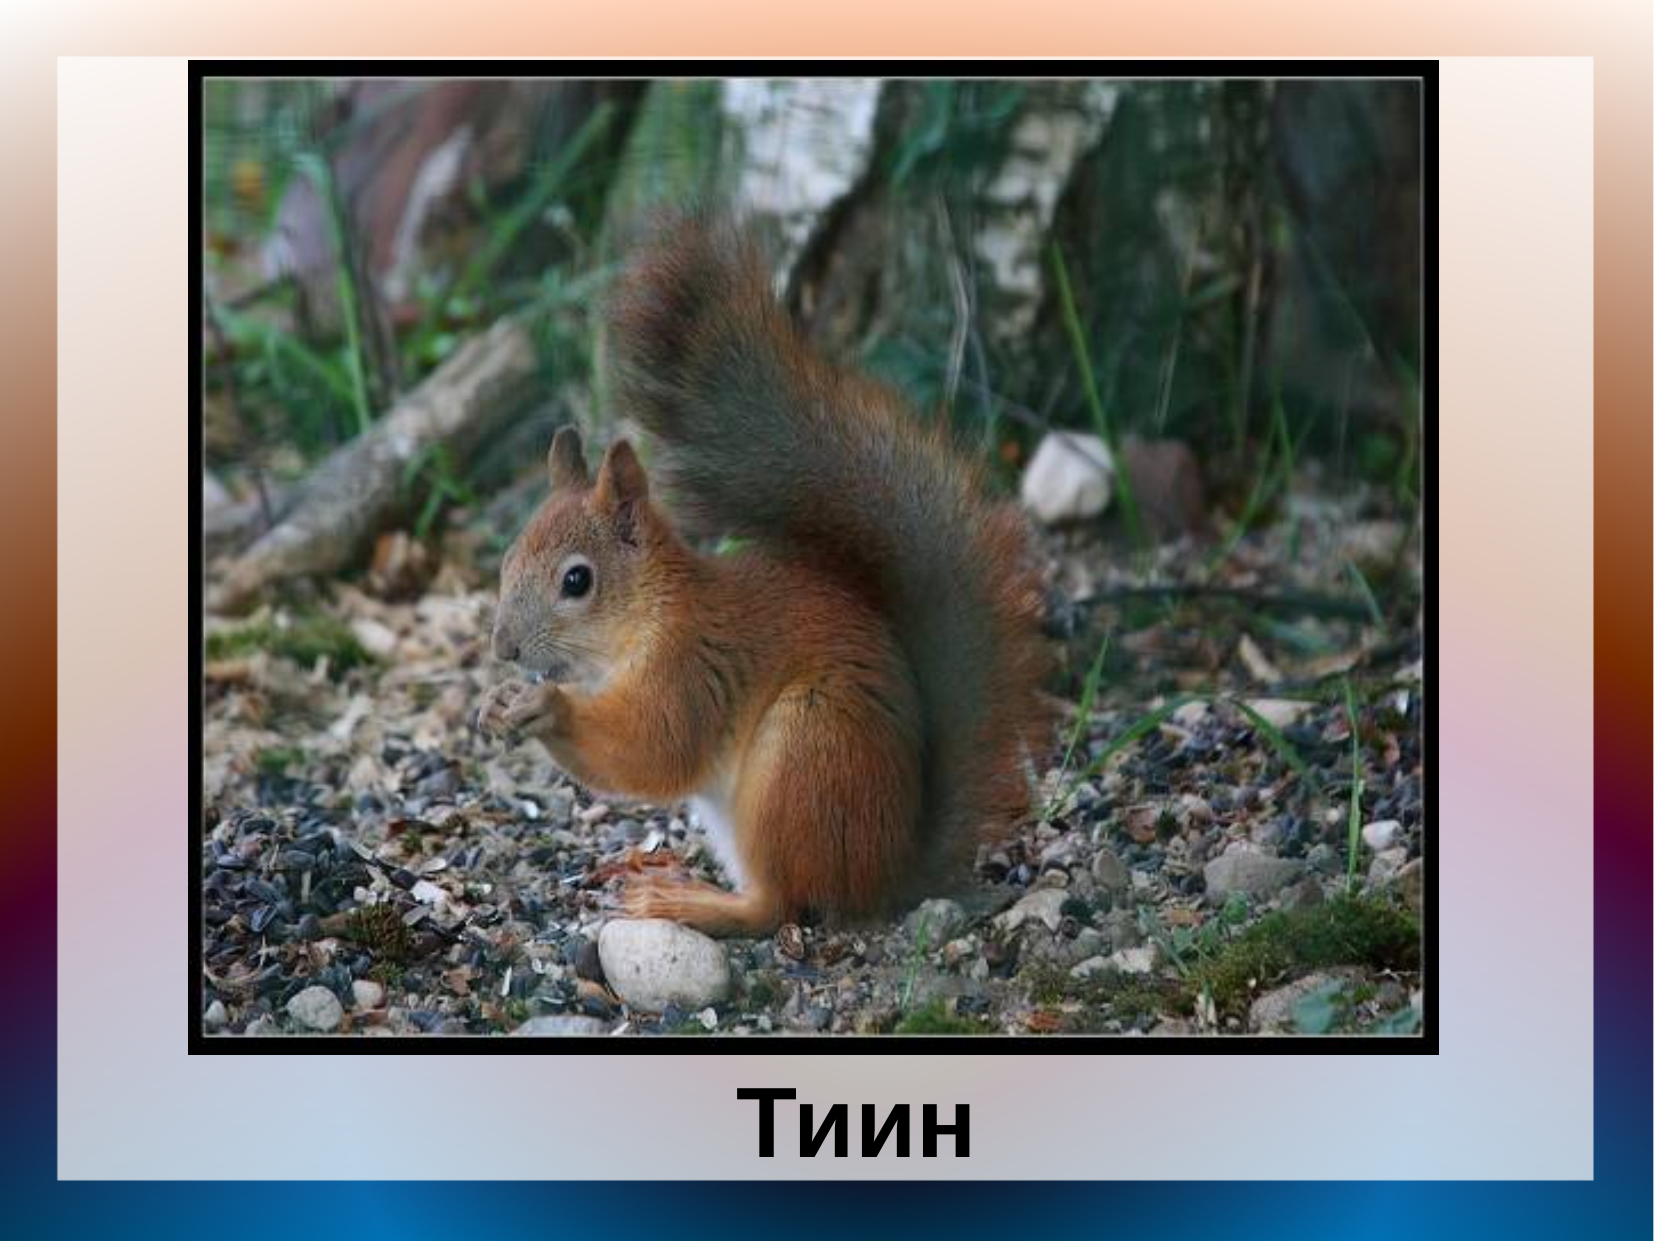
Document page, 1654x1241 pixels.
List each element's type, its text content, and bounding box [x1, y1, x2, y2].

text_box Тиин [136, 1049, 1543, 1133]
picture [0, 0, 1654, 1241]
